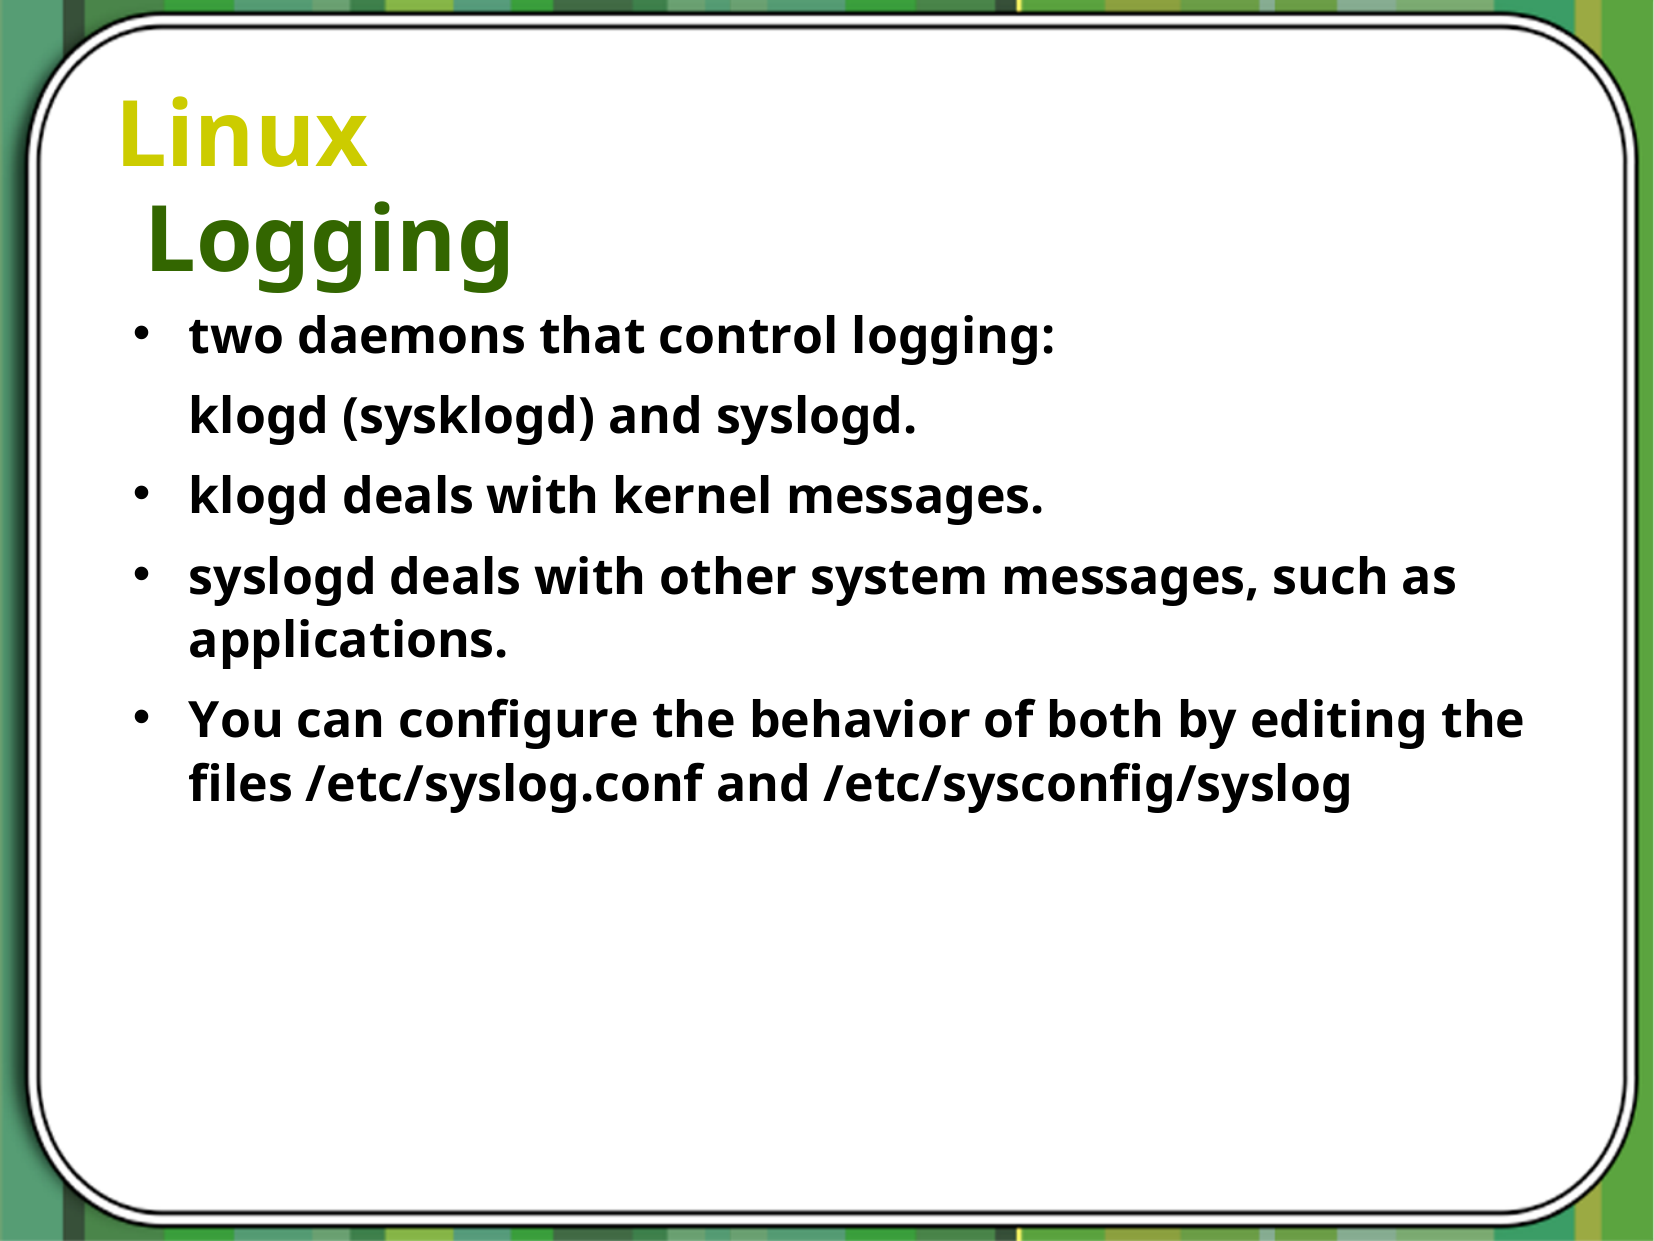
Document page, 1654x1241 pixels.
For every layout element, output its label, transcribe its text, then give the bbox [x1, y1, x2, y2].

title Linux [100, 64, 1506, 199]
title Logging [129, 147, 1536, 325]
list two daemons that control logging: klogd (sysklogd) and syslogd. klogd deals with kernel messages. syslogd deals with other system messages, such as applications. You can configure the behavior of both by editing the files /etc/syslog.conf and /etc/sysconfig/syslog [118, 295, 1620, 1103]
picture [0, 0, 1654, 1241]
